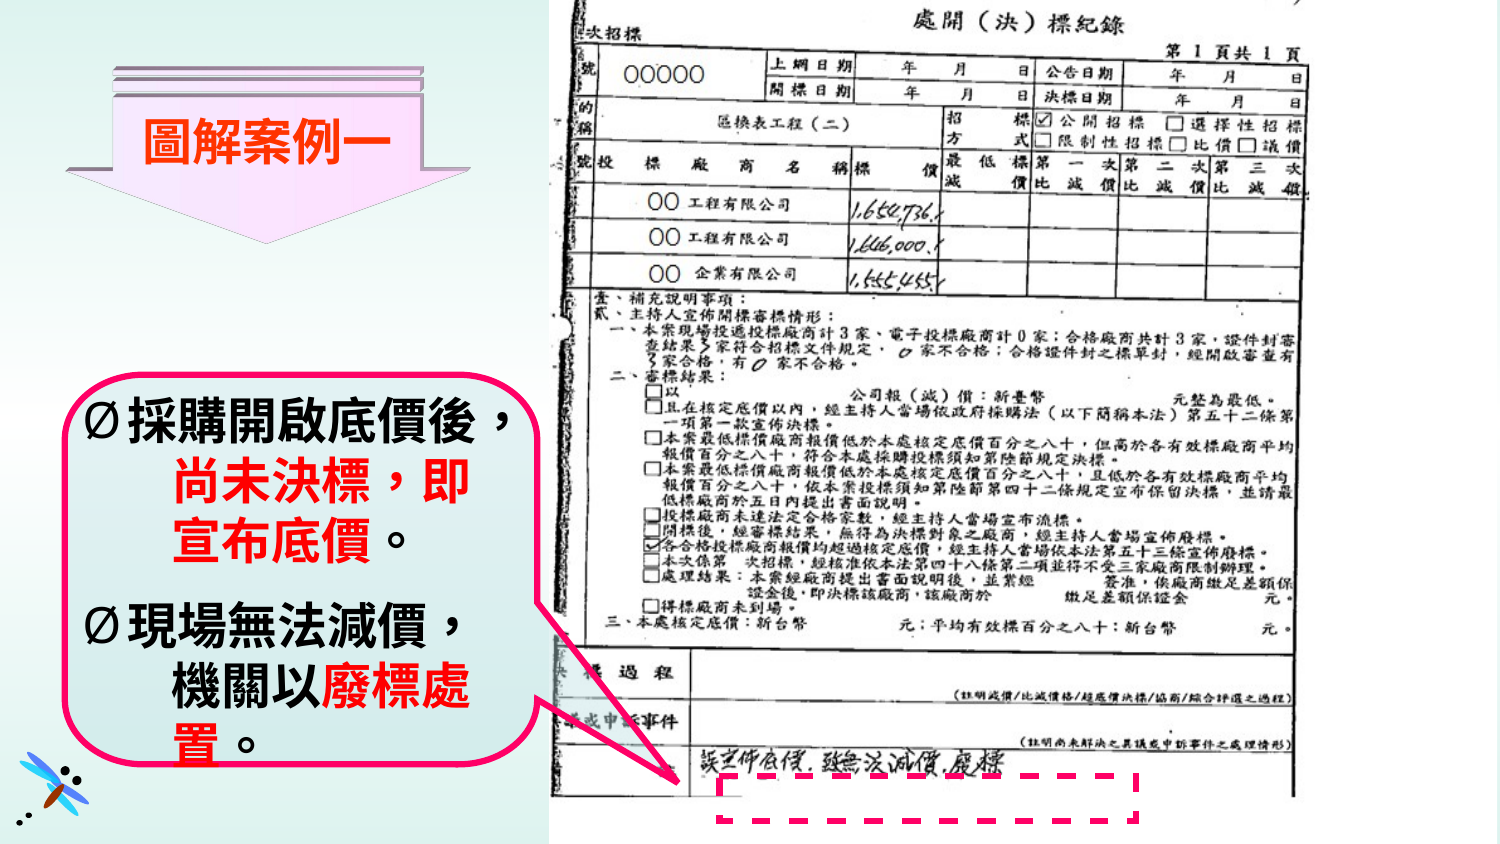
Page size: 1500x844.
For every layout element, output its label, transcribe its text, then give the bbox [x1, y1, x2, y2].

picture [549, 0, 1498, 844]
text_box [114, 71, 419, 75]
text_box 圖解案例一 [142, 115, 393, 178]
text_box [72, 98, 461, 243]
text_box 採購開啟底價後，尚未決標，即宣布底價。 現場無法減價，機關以廢標處置。 [64, 374, 679, 783]
text_box [114, 82, 419, 91]
